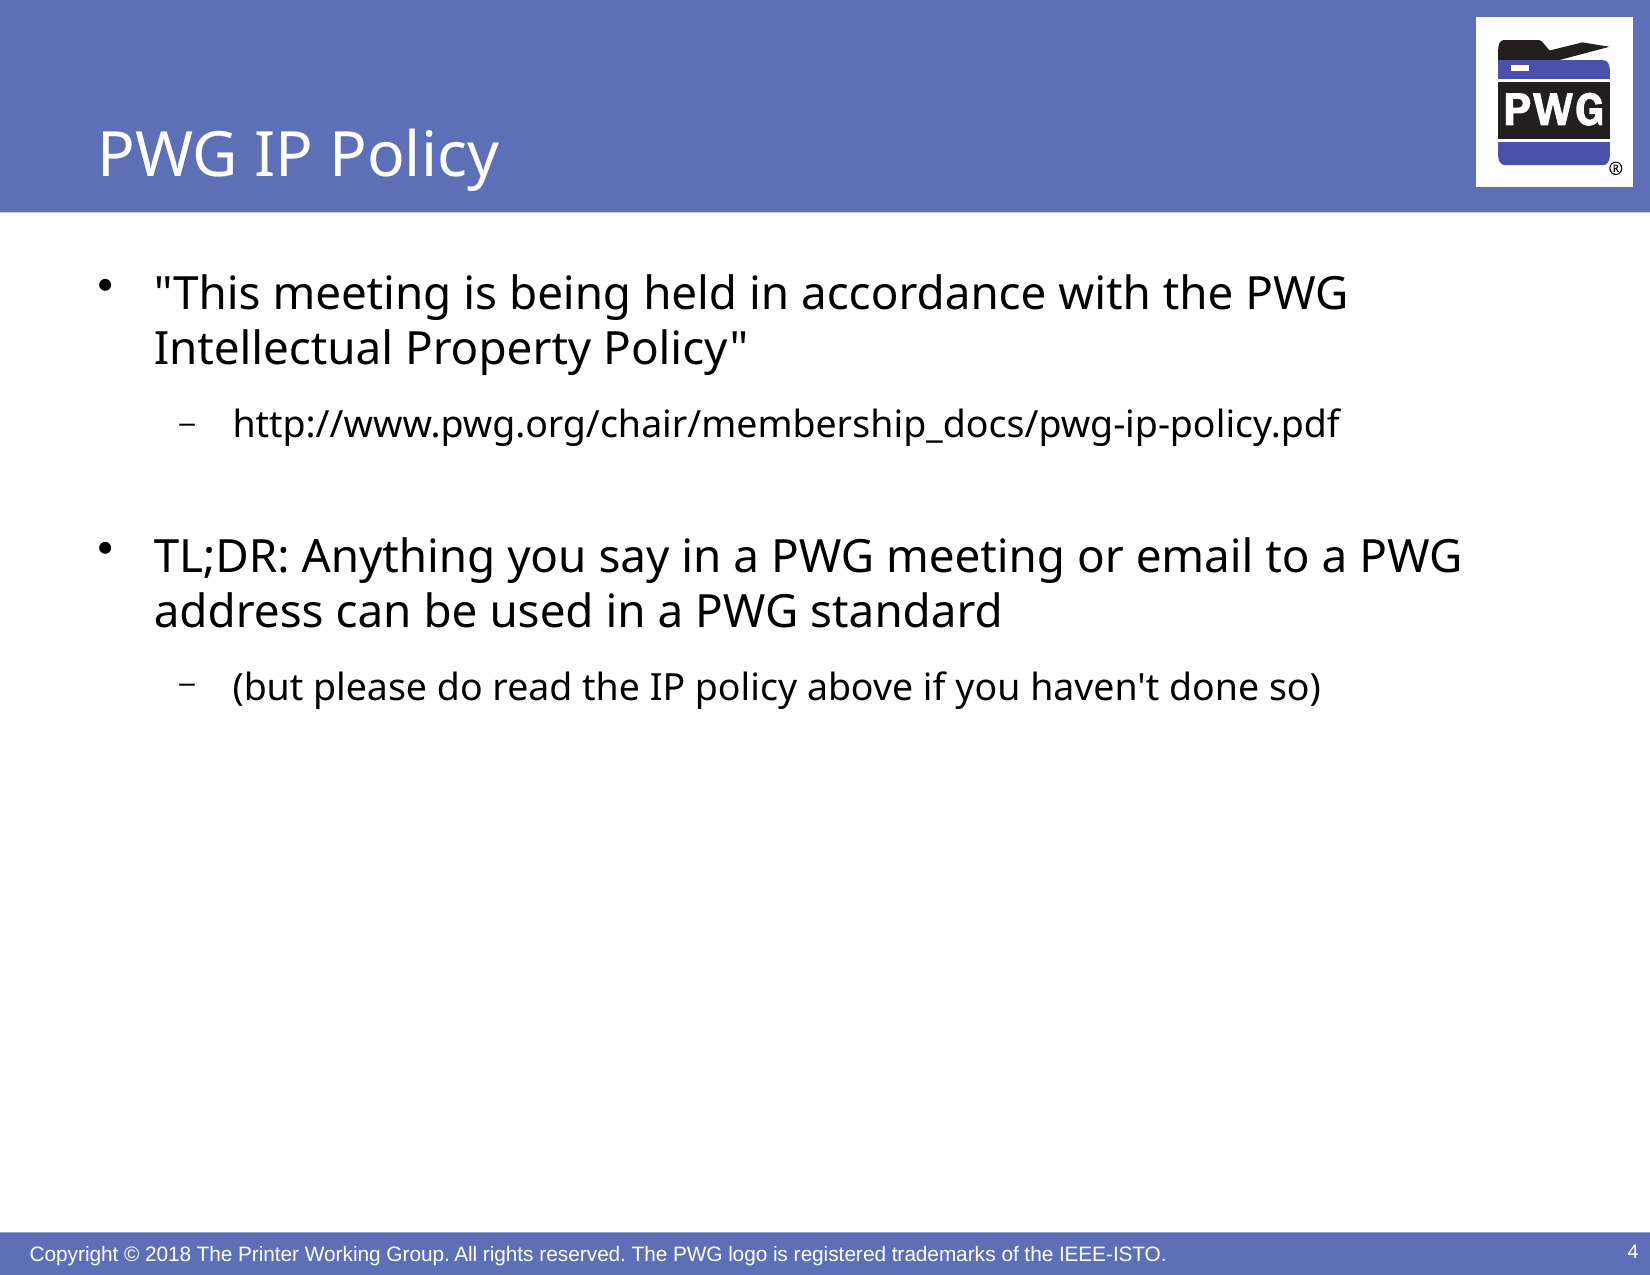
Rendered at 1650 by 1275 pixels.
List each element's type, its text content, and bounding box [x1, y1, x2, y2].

list "This meeting is being held in accordance with the PWG Intellectual Property Policy" http://www.pwg.org/chair/membership_docs/pwg-ip-policy.pdf TL;DR: Anything you say in a PWG meeting or email to a PWG address can be used in a PWG standard (but please do read the IP policy above if you haven't done so) [82, 254, 1568, 1233]
title PWG IP Policy [82, 8, 1449, 198]
